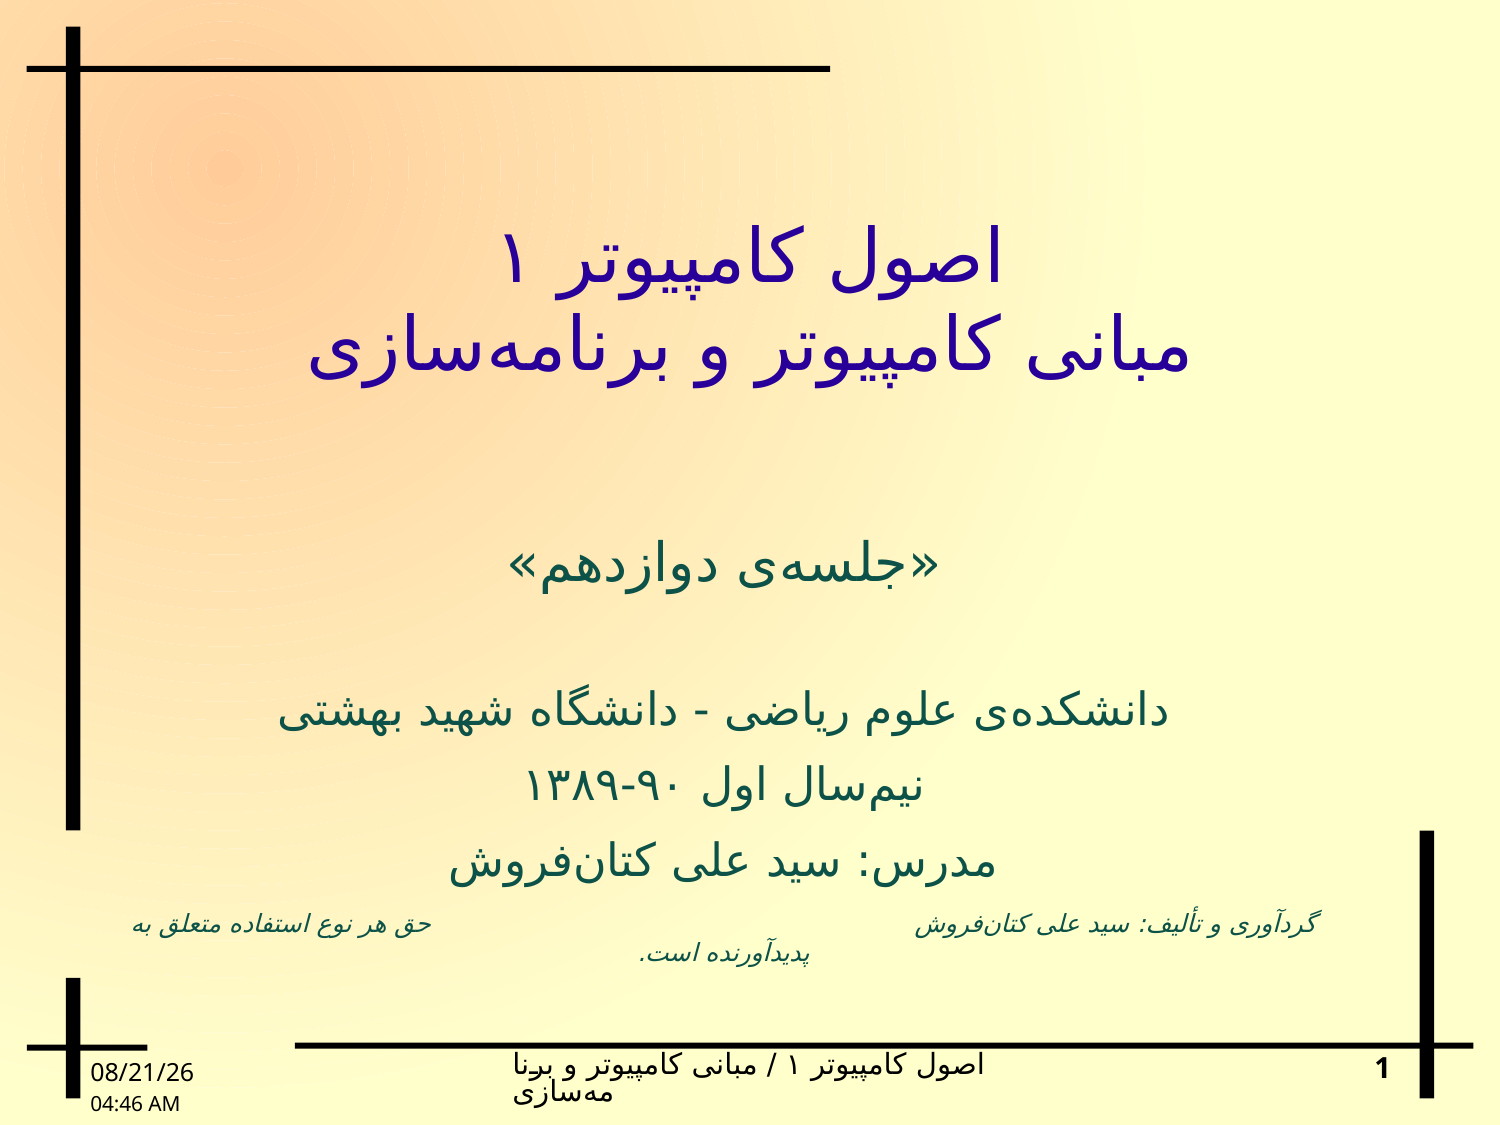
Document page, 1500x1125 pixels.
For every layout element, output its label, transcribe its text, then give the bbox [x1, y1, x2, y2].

list «جلسه‌ی دوازدهم» دانشکده‌ی علوم ریاضی - دانشگاه شهید بهشتی نیم‌سال اول ۹۰-۱۳۸۹ مدرس: سید علی کتان‌فروش گردآوری و تألیف: سید علی کتان‌فروش حق هر نوع استفاده متعلق به پدیدآورنده است. [89, 530, 1411, 1041]
title اصول کامپیوتر ۱ مبانی کامپیوتر و برنامه‌سازی [109, 177, 1391, 424]
